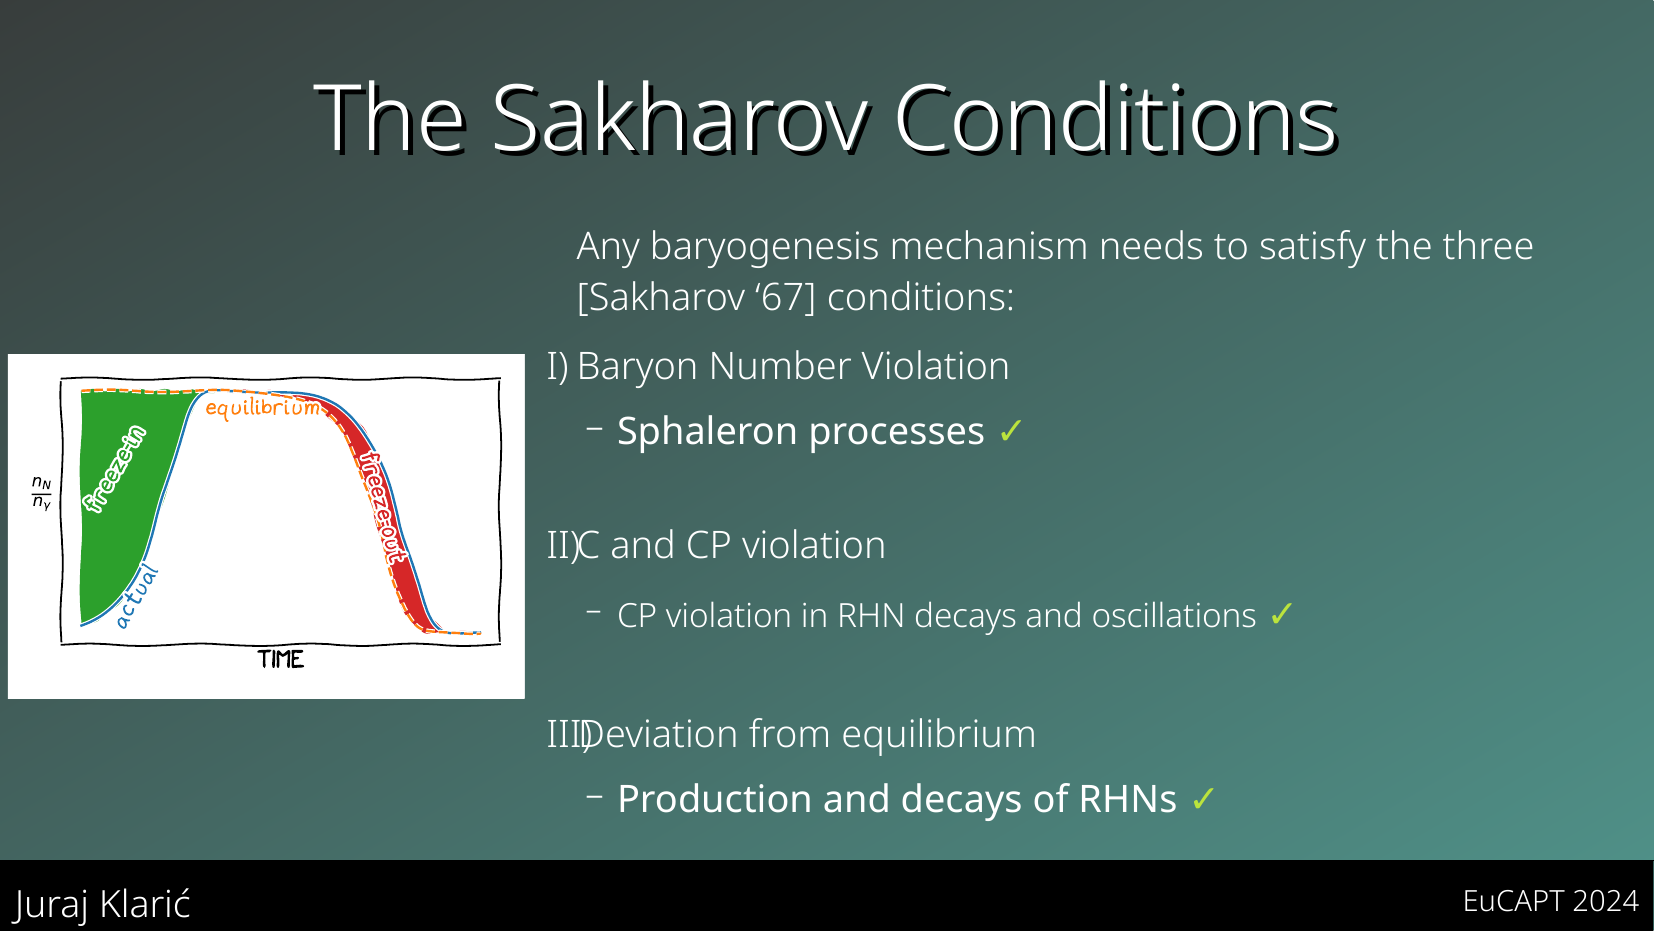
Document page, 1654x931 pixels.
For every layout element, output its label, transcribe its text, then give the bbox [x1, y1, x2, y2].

list Any baryogenesis mechanism needs to satisfy the three [Sakharov ‘67] conditions: Baryon Number Violation Sphaleron processes ✓ C and CP violation CP violation in RHN decays and oscillations ✓ Deviation from equilibrium Production and decays of RHNs ✓ [536, 218, 1603, 829]
text_box EuCAPT 2024 [1447, 872, 1654, 917]
picture [7, 354, 525, 699]
text_box [0, 860, 1654, 931]
title The Sakharov Conditions [82, 37, 1571, 193]
text_box Juraj Klarić [0, 870, 350, 923]
